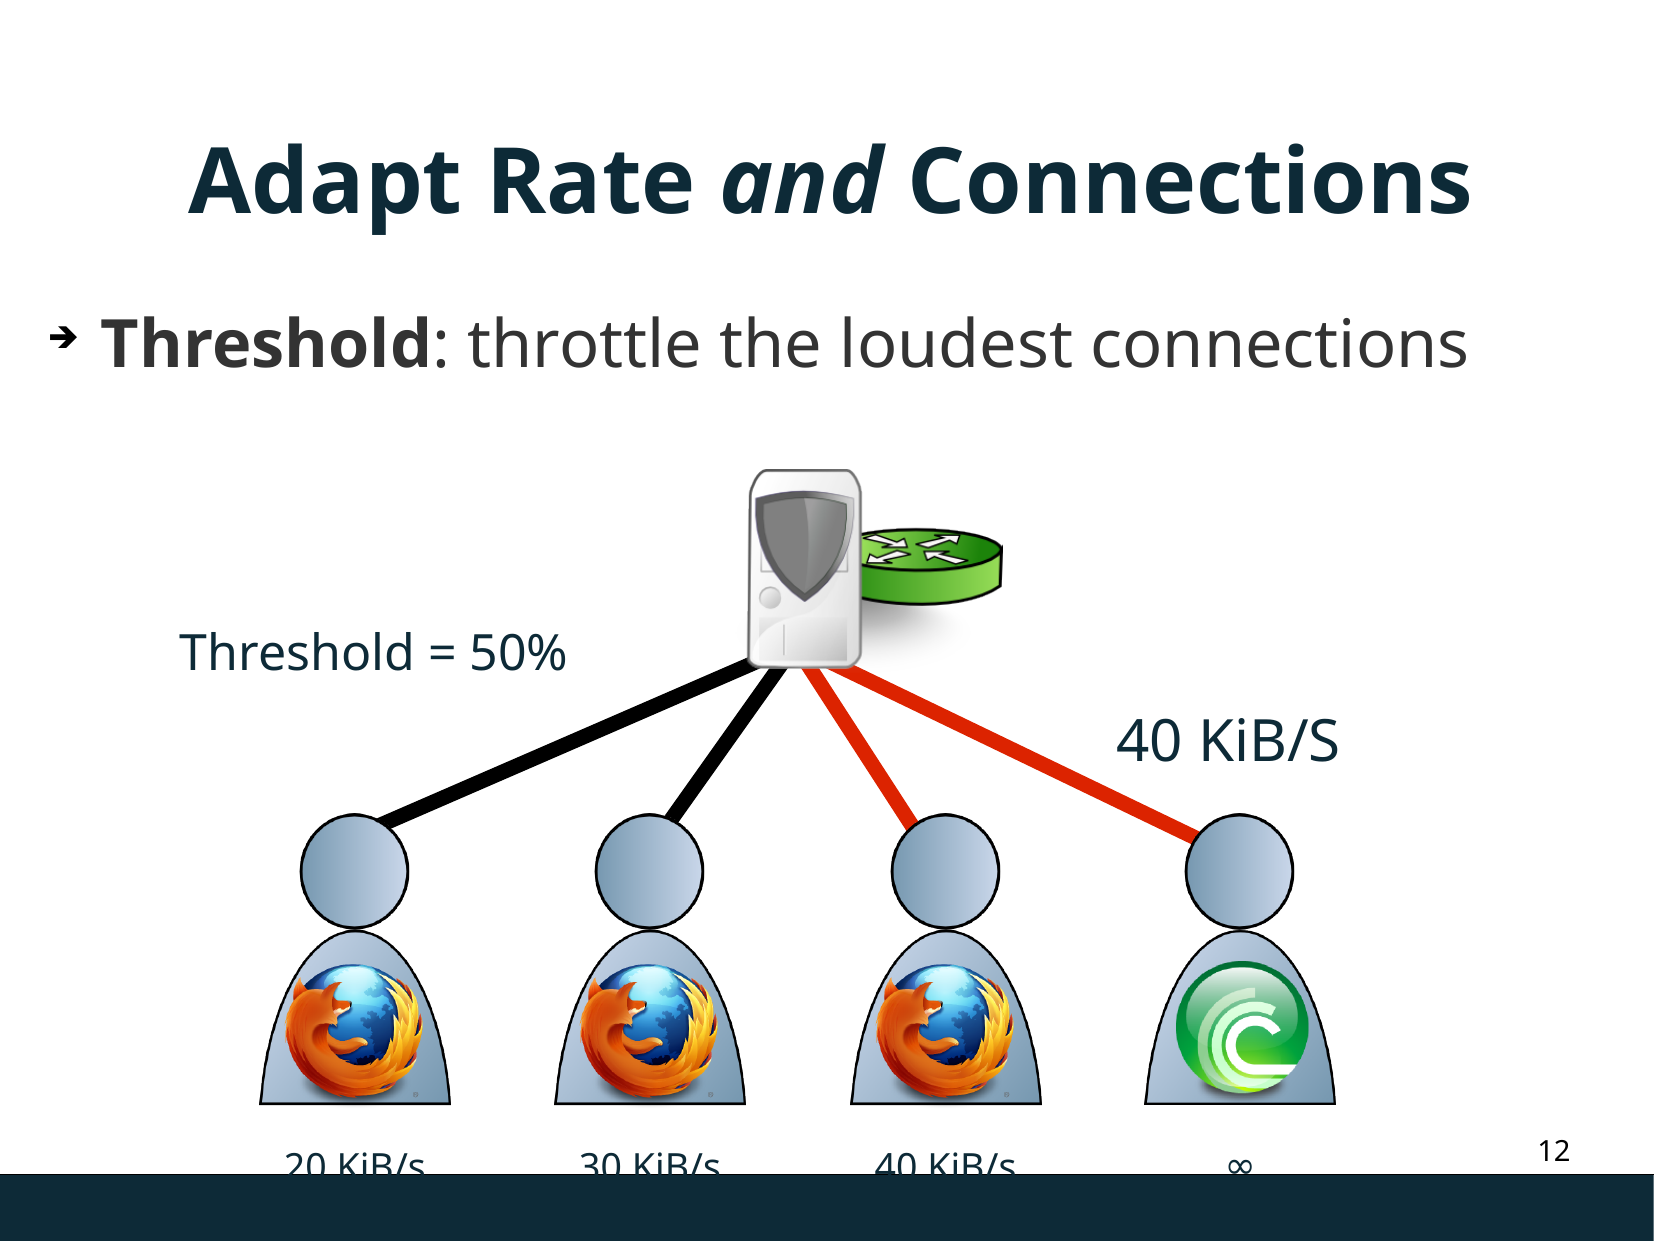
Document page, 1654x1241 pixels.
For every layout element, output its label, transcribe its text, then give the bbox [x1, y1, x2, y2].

picture [1144, 813, 1336, 1106]
picture [259, 813, 451, 1111]
title Adapt Rate and Connections [86, 74, 1575, 282]
picture [735, 469, 1003, 676]
text_box Threshold = 50% [165, 609, 646, 682]
list Threshold: throttle the loudest connections [30, 296, 1621, 1115]
text_box 40 KiB/S [1101, 692, 1417, 775]
picture [850, 813, 1042, 1111]
picture [554, 813, 746, 1111]
